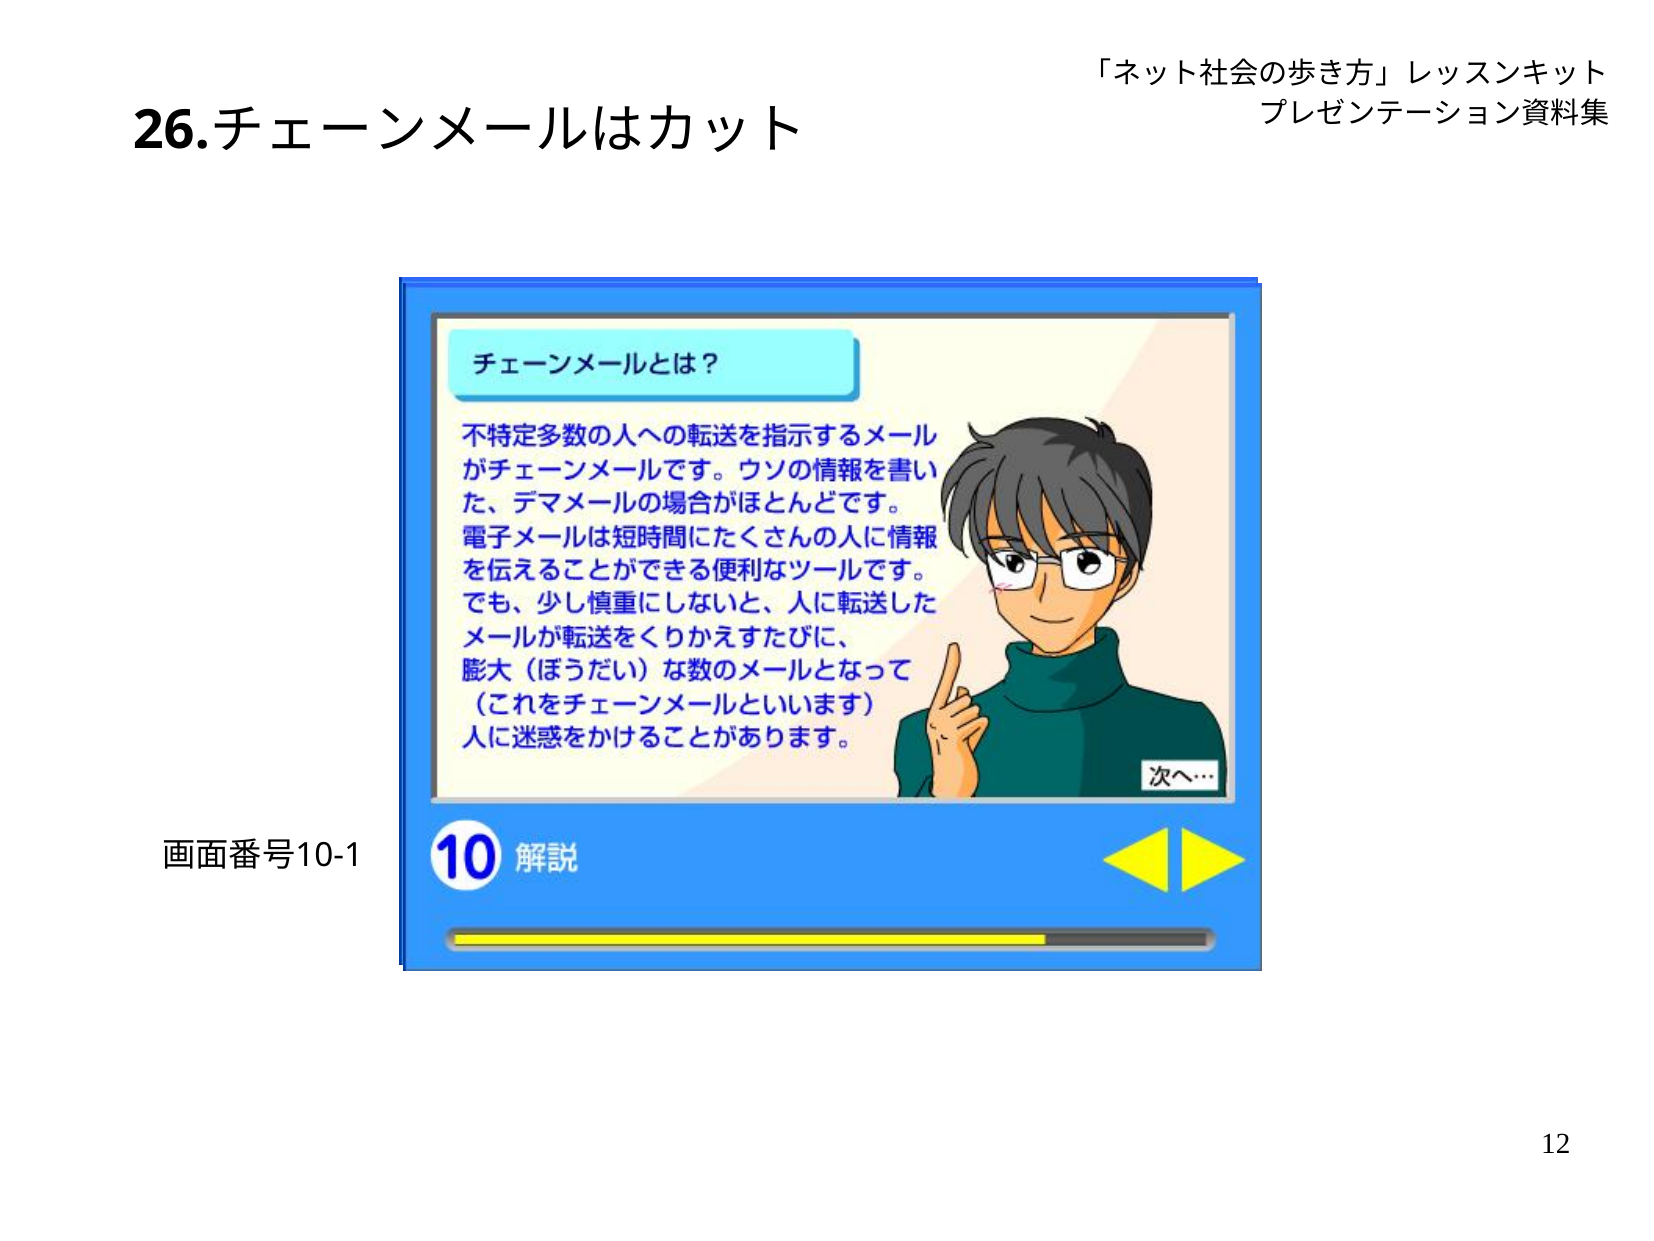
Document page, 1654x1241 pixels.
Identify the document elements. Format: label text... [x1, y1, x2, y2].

picture [399, 277, 1262, 971]
text_box 26.チェーンメールはカット [118, 88, 1241, 169]
text_box 画面番号10-1 [147, 826, 384, 882]
text_box 「ネット社会の歩き方」レッスンキット プレゼンテーション資料集 [1062, 44, 1625, 139]
